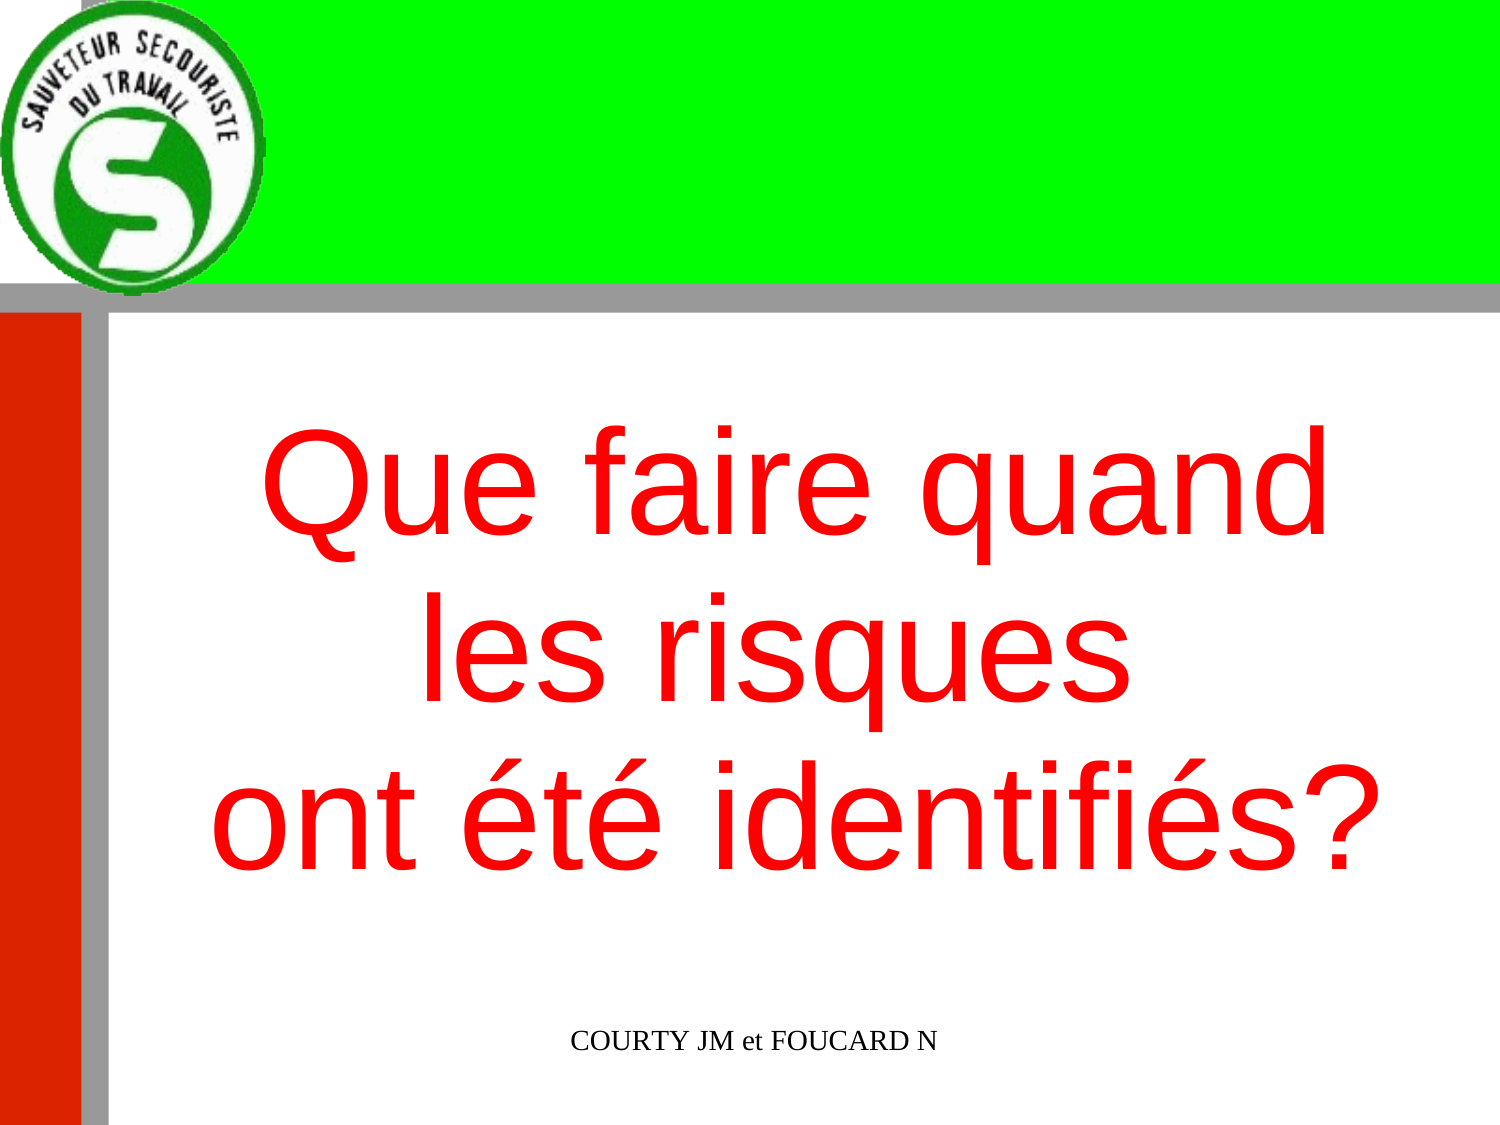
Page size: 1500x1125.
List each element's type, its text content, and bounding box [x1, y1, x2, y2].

title Que faire quand les risques ont été identifiés? [177, 354, 1418, 945]
picture [0, 0, 266, 296]
